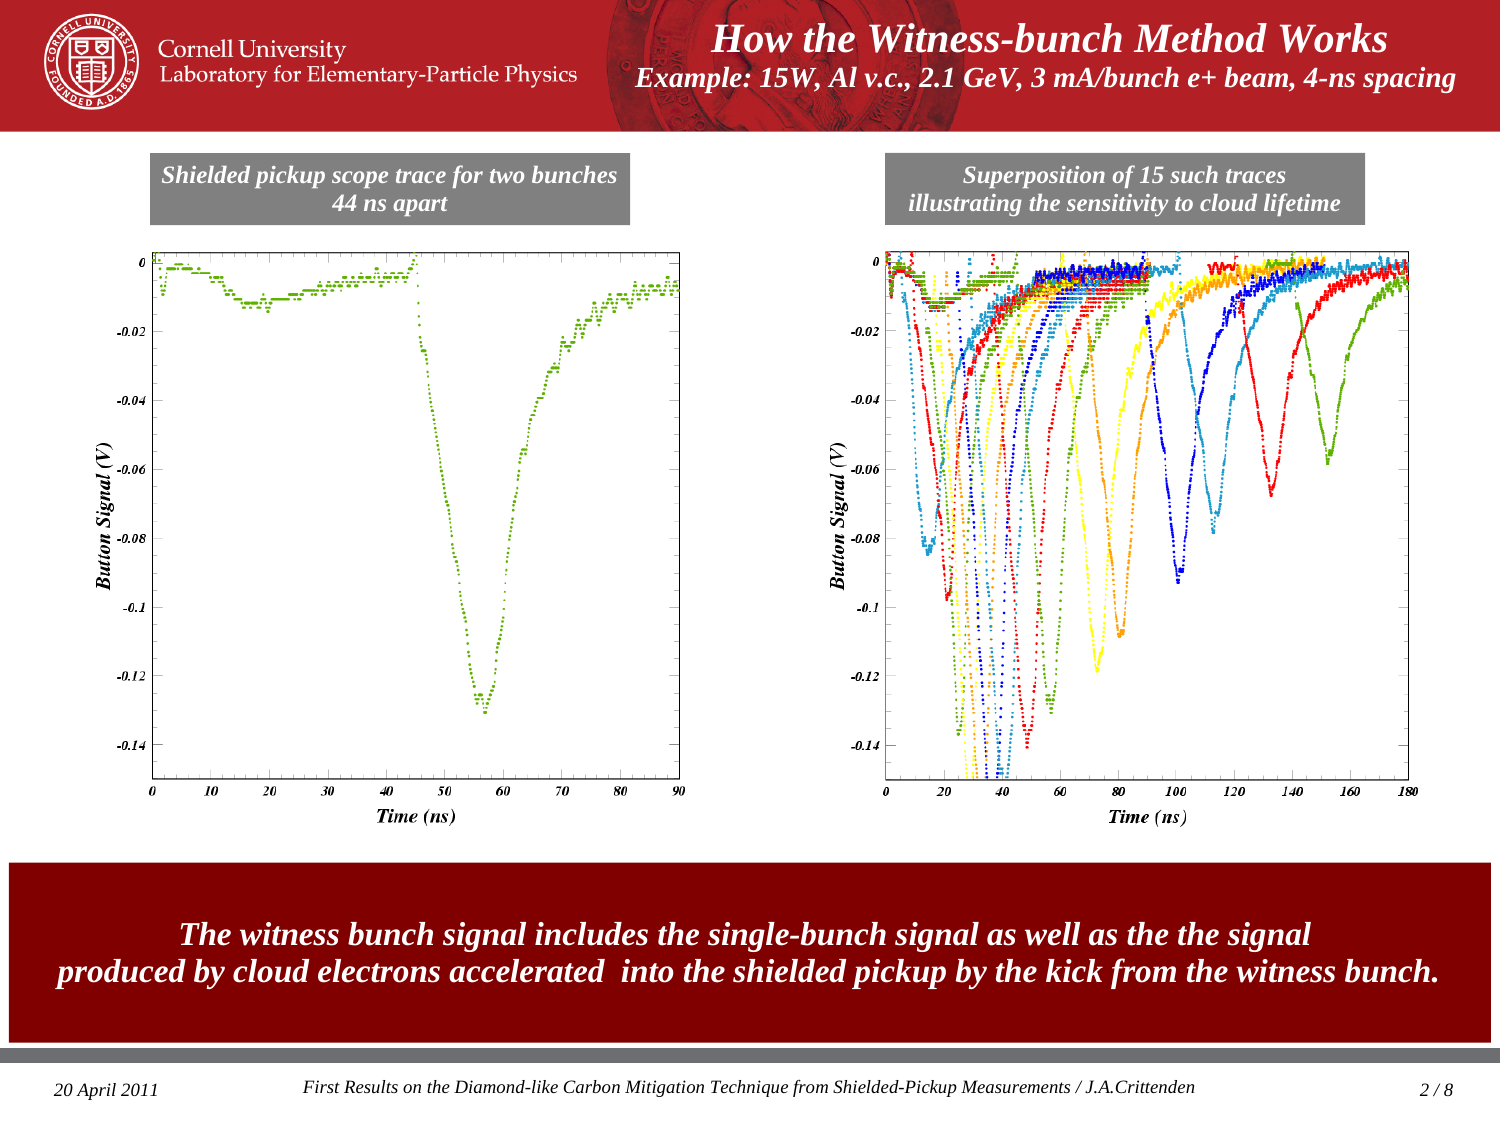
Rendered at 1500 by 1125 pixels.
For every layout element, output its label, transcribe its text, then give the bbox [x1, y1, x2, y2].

text_box The witness bunch signal includes the single-bunch signal as well as the the signal produced by cloud electrons accelerated into the shielded pickup by the kick from the witness bunch. [8, 862, 1491, 1043]
picture [90, 247, 691, 832]
text_box Shielded pickup scope trace for two bunches 44 ns apart [150, 153, 631, 226]
picture [825, 247, 1426, 832]
text_box Superposition of 15 such traces illustrating the sensitivity to cloud lifetime [885, 152, 1366, 225]
picture [0, 0, 1500, 132]
text_box How the Witness-bunch Method Works Example: 15W, Al v.c., 2.1 GeV, 3 mA/bunch e+ beam, 4-ns spacing [599, 7, 1500, 158]
